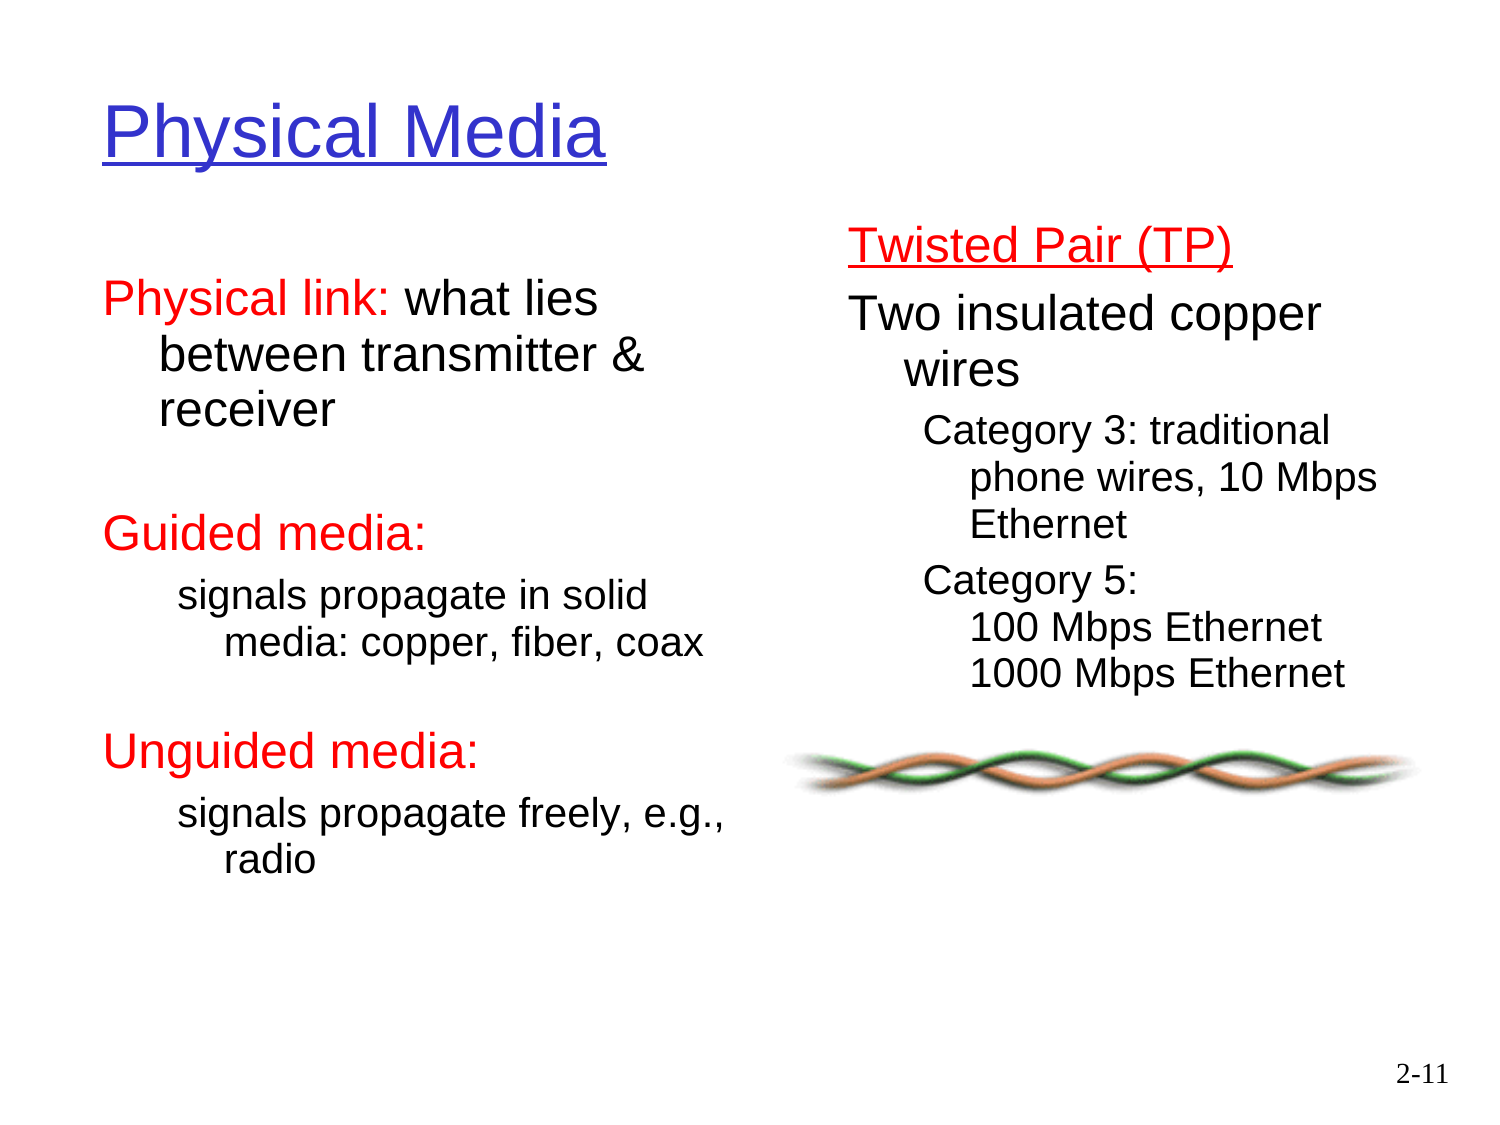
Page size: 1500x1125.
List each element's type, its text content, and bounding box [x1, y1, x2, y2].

picture [765, 739, 1440, 801]
list Twisted Pair (TP) Two insulated copper wires Category 3: traditional phone wires, 10 Mbps Ethernet Category 5: 100 Mbps Ethernet 1000 Mbps Ethernet [832, 209, 1458, 973]
title Physical Media [87, 37, 1363, 225]
list Physical link: what lies between transmitter & receiver Guided media: signals propagate in solid media: copper, fiber, coax Unguided media: signals propagate freely, e.g., radio [87, 262, 797, 1026]
